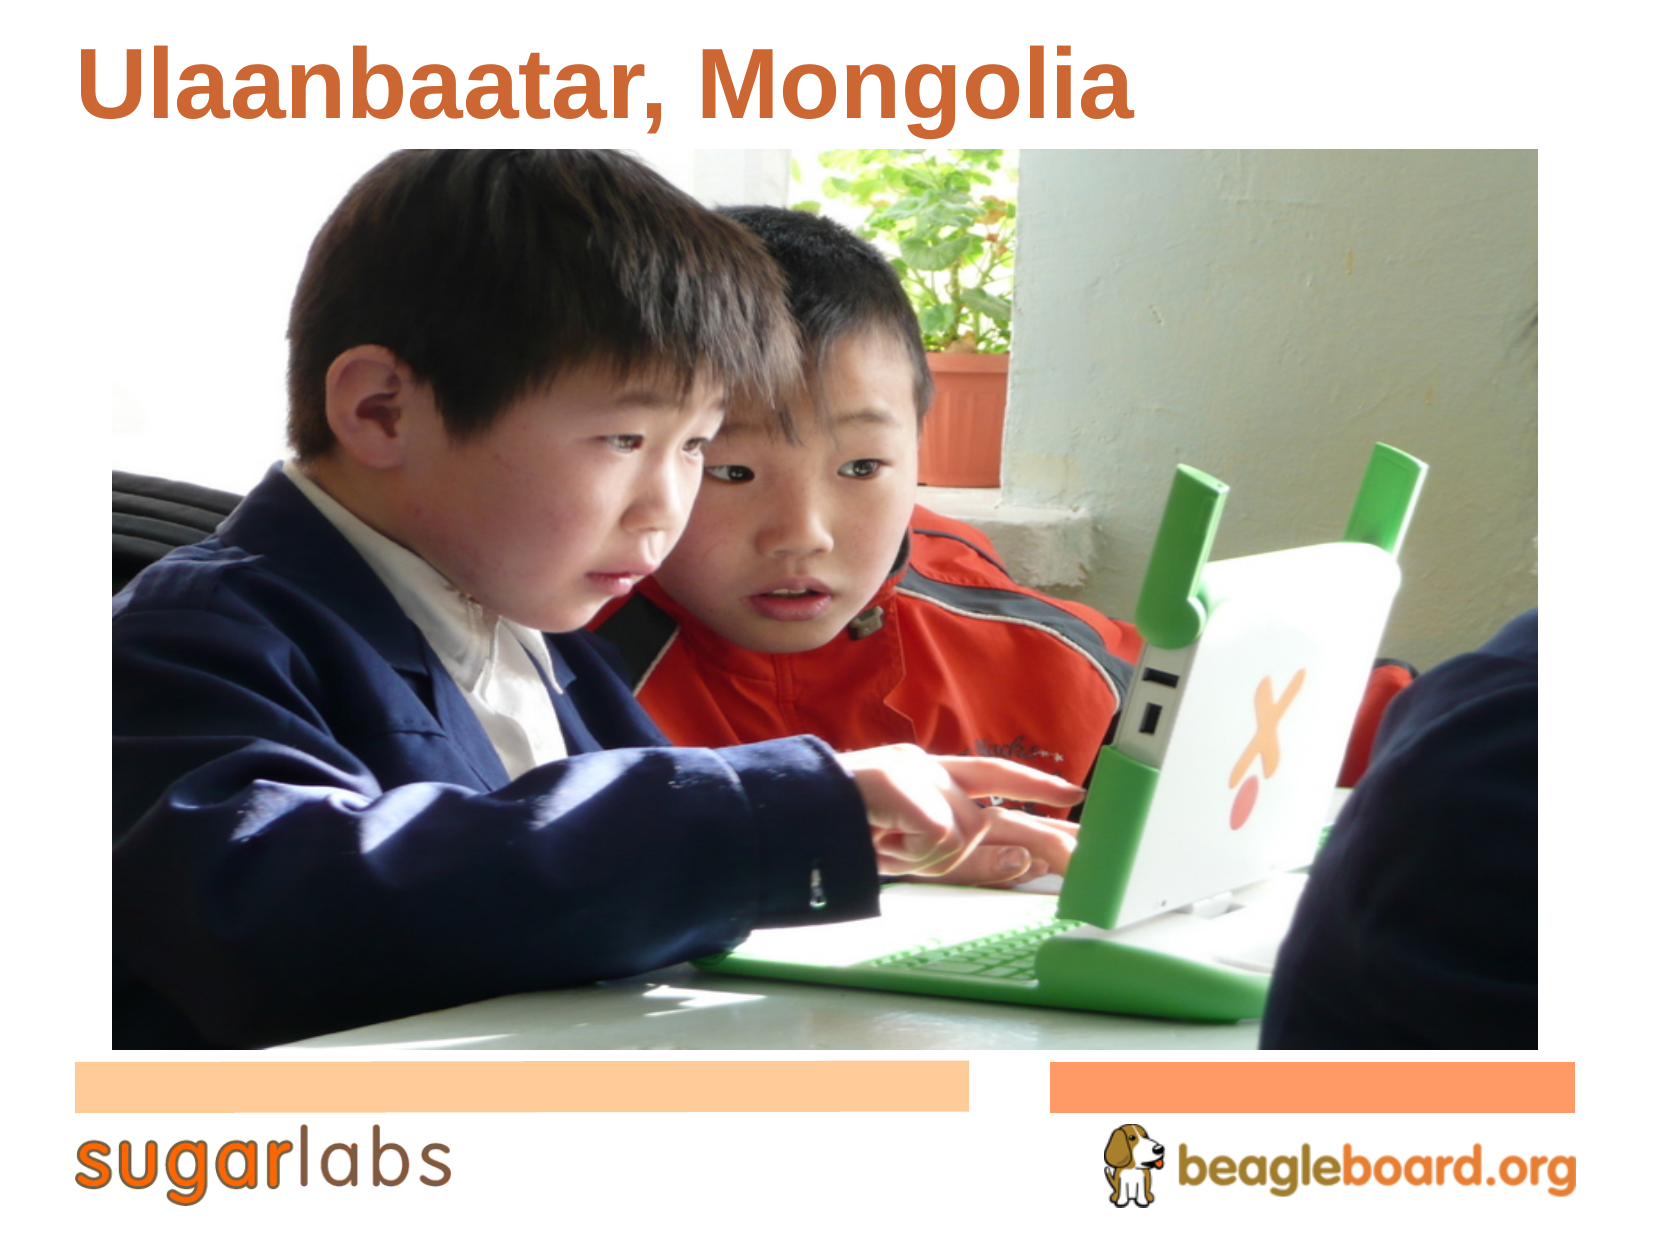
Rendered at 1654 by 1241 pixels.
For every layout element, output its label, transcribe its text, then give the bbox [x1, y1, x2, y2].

title Ulaanbaatar, Mongolia [75, 0, 1571, 188]
picture [75, 1124, 451, 1206]
picture [1104, 1124, 1576, 1208]
picture [112, 188, 1538, 1051]
